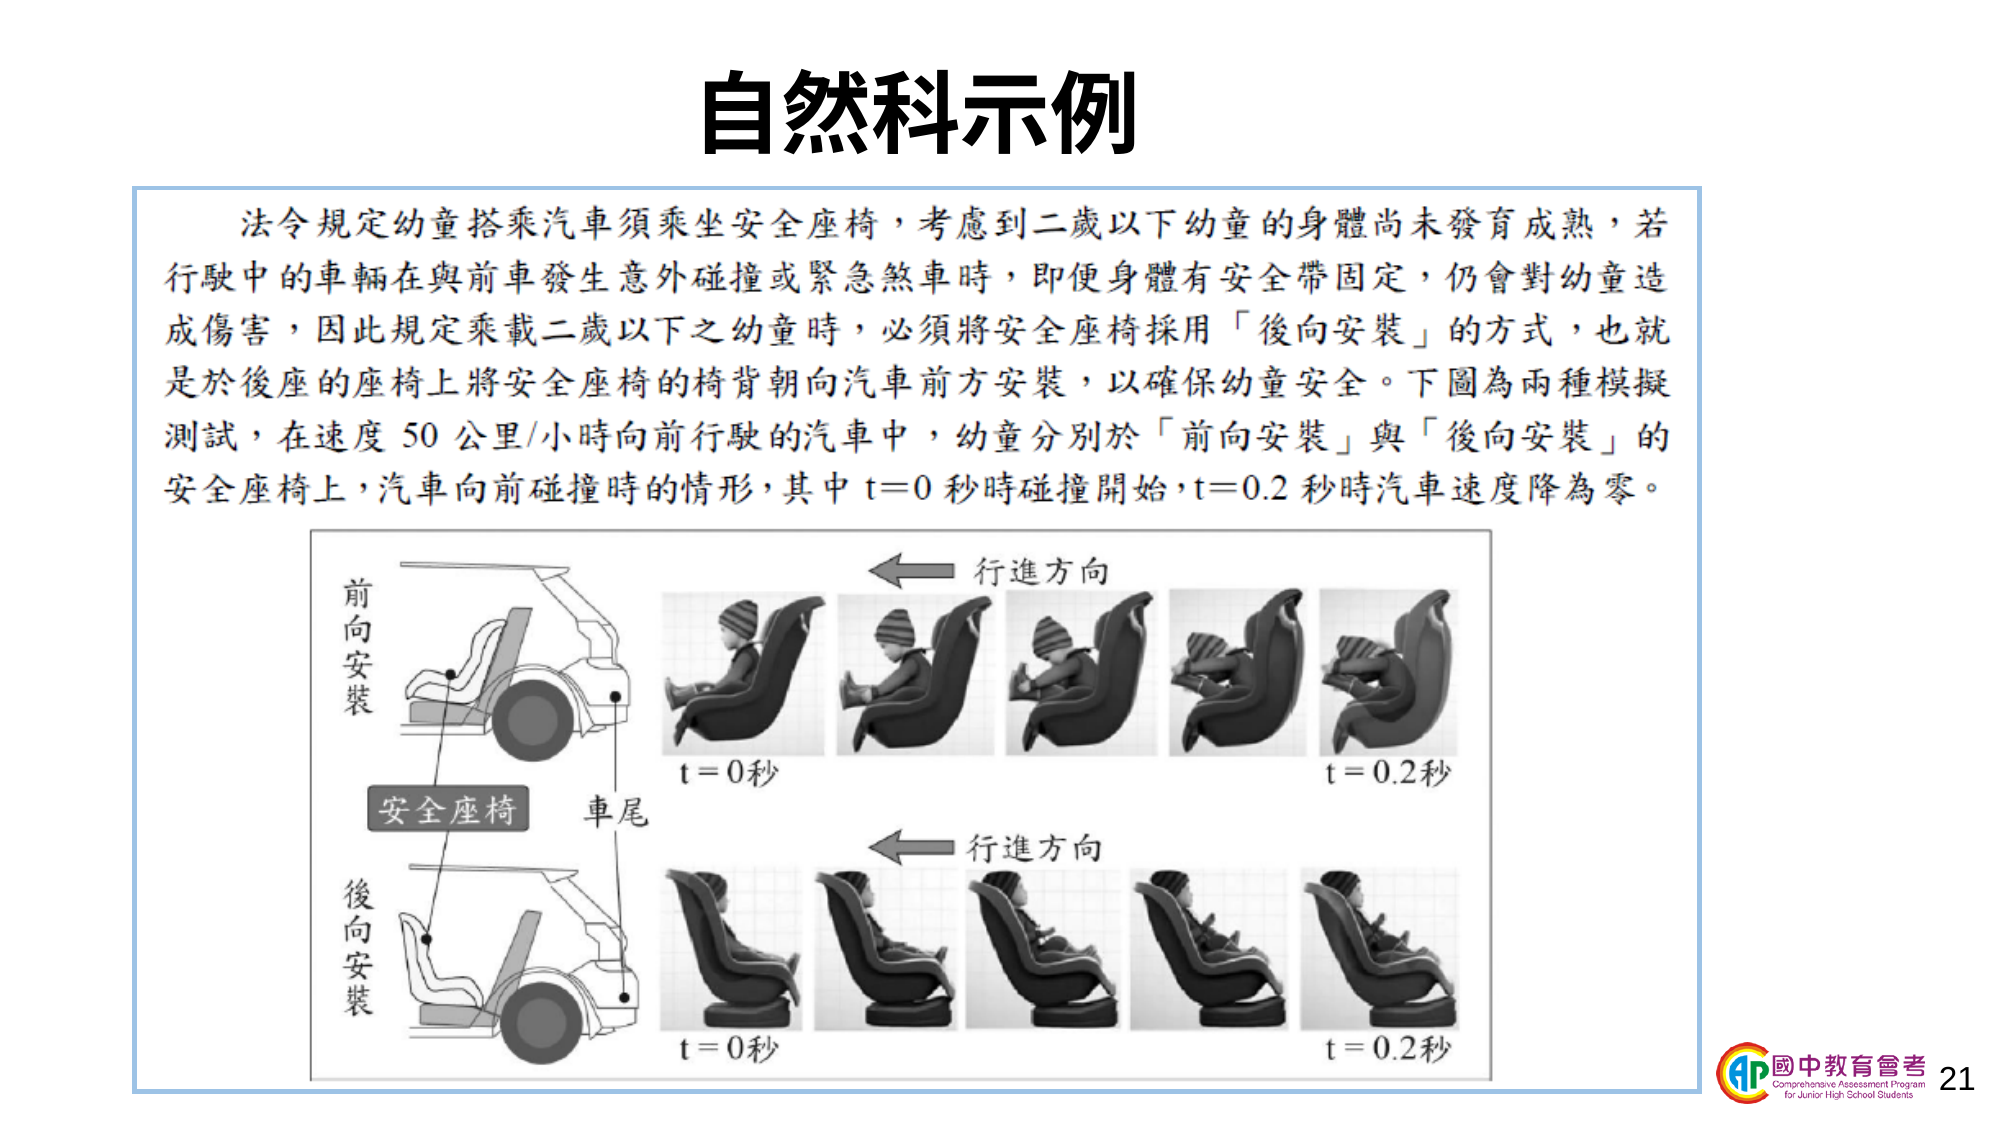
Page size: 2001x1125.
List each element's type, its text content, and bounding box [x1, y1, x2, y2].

title 自然科示例 [53, 2, 1779, 220]
title 自然科示例 [137, 190, 1697, 220]
text_box 21 [1923, 1047, 2000, 1108]
picture [149, 220, 1685, 1089]
